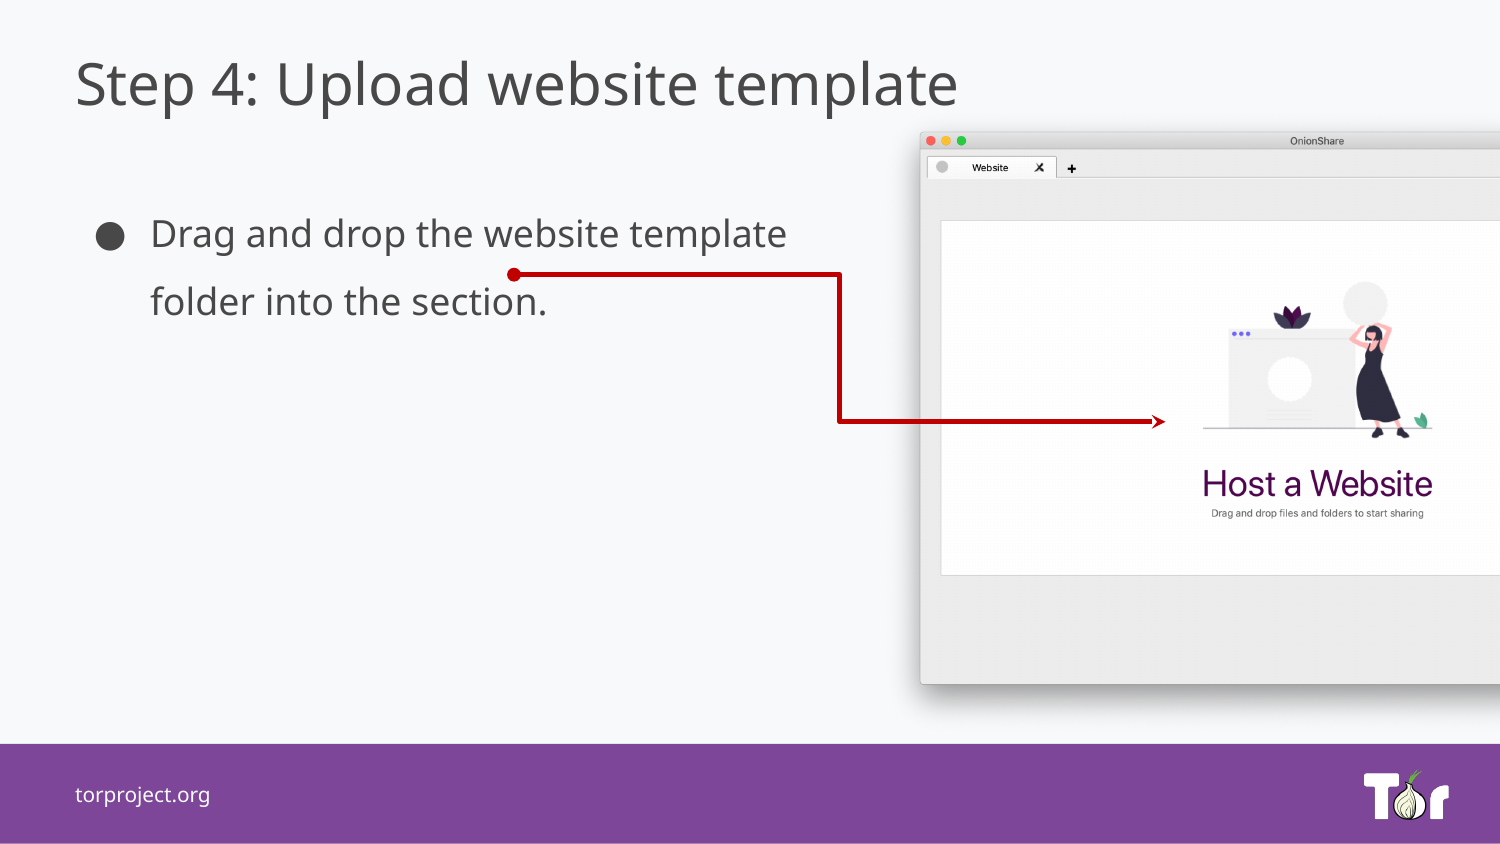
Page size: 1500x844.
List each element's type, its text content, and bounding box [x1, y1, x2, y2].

title Step 4: Upload website template [75, 46, 1436, 141]
list Drag and drop the website template folder into the section. [75, 187, 795, 713]
picture [877, 103, 1500, 741]
picture [1364, 768, 1449, 820]
